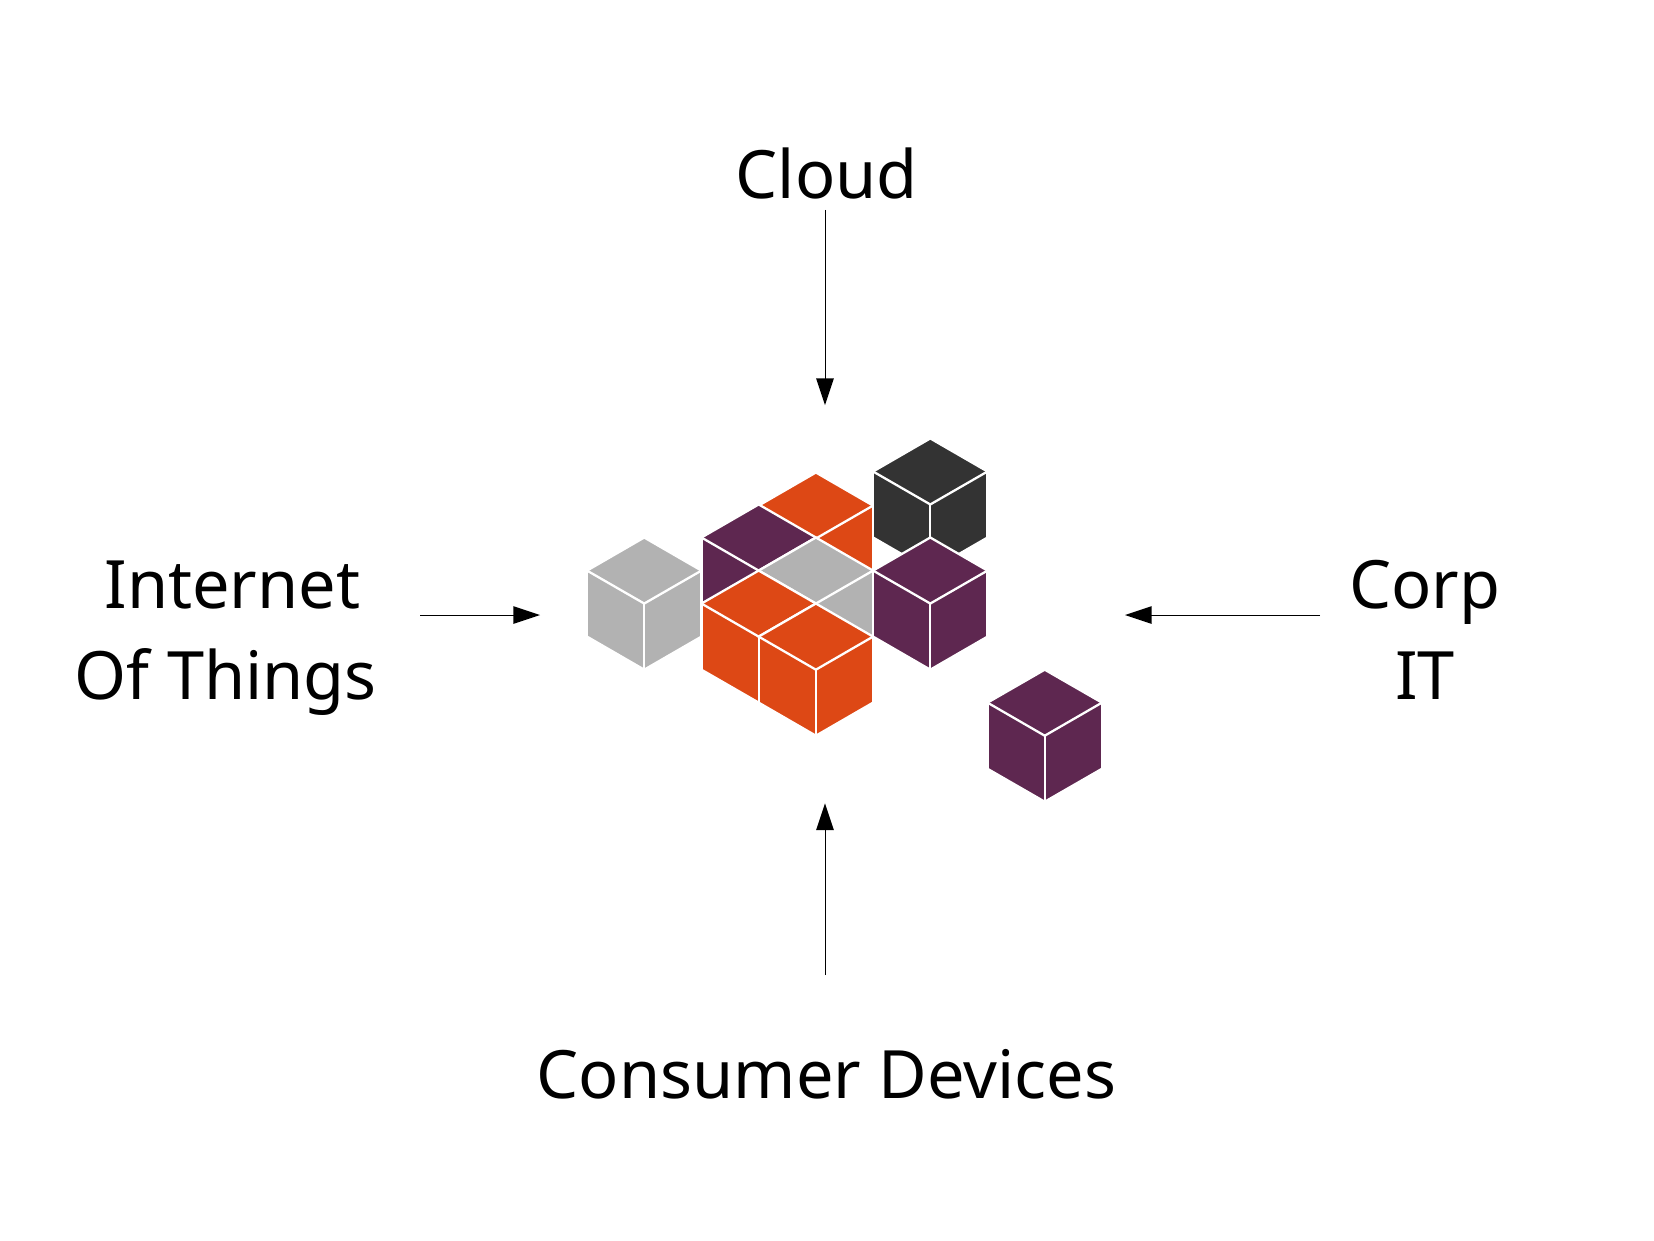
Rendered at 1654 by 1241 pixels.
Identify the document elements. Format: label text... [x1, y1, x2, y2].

picture [585, 436, 1104, 804]
text_box Cloud [669, 120, 985, 210]
text_box Corp IT [1320, 530, 1531, 711]
text_box Internet Of Things [60, 530, 406, 711]
text_box Consumer Devices [504, 1020, 1150, 1185]
